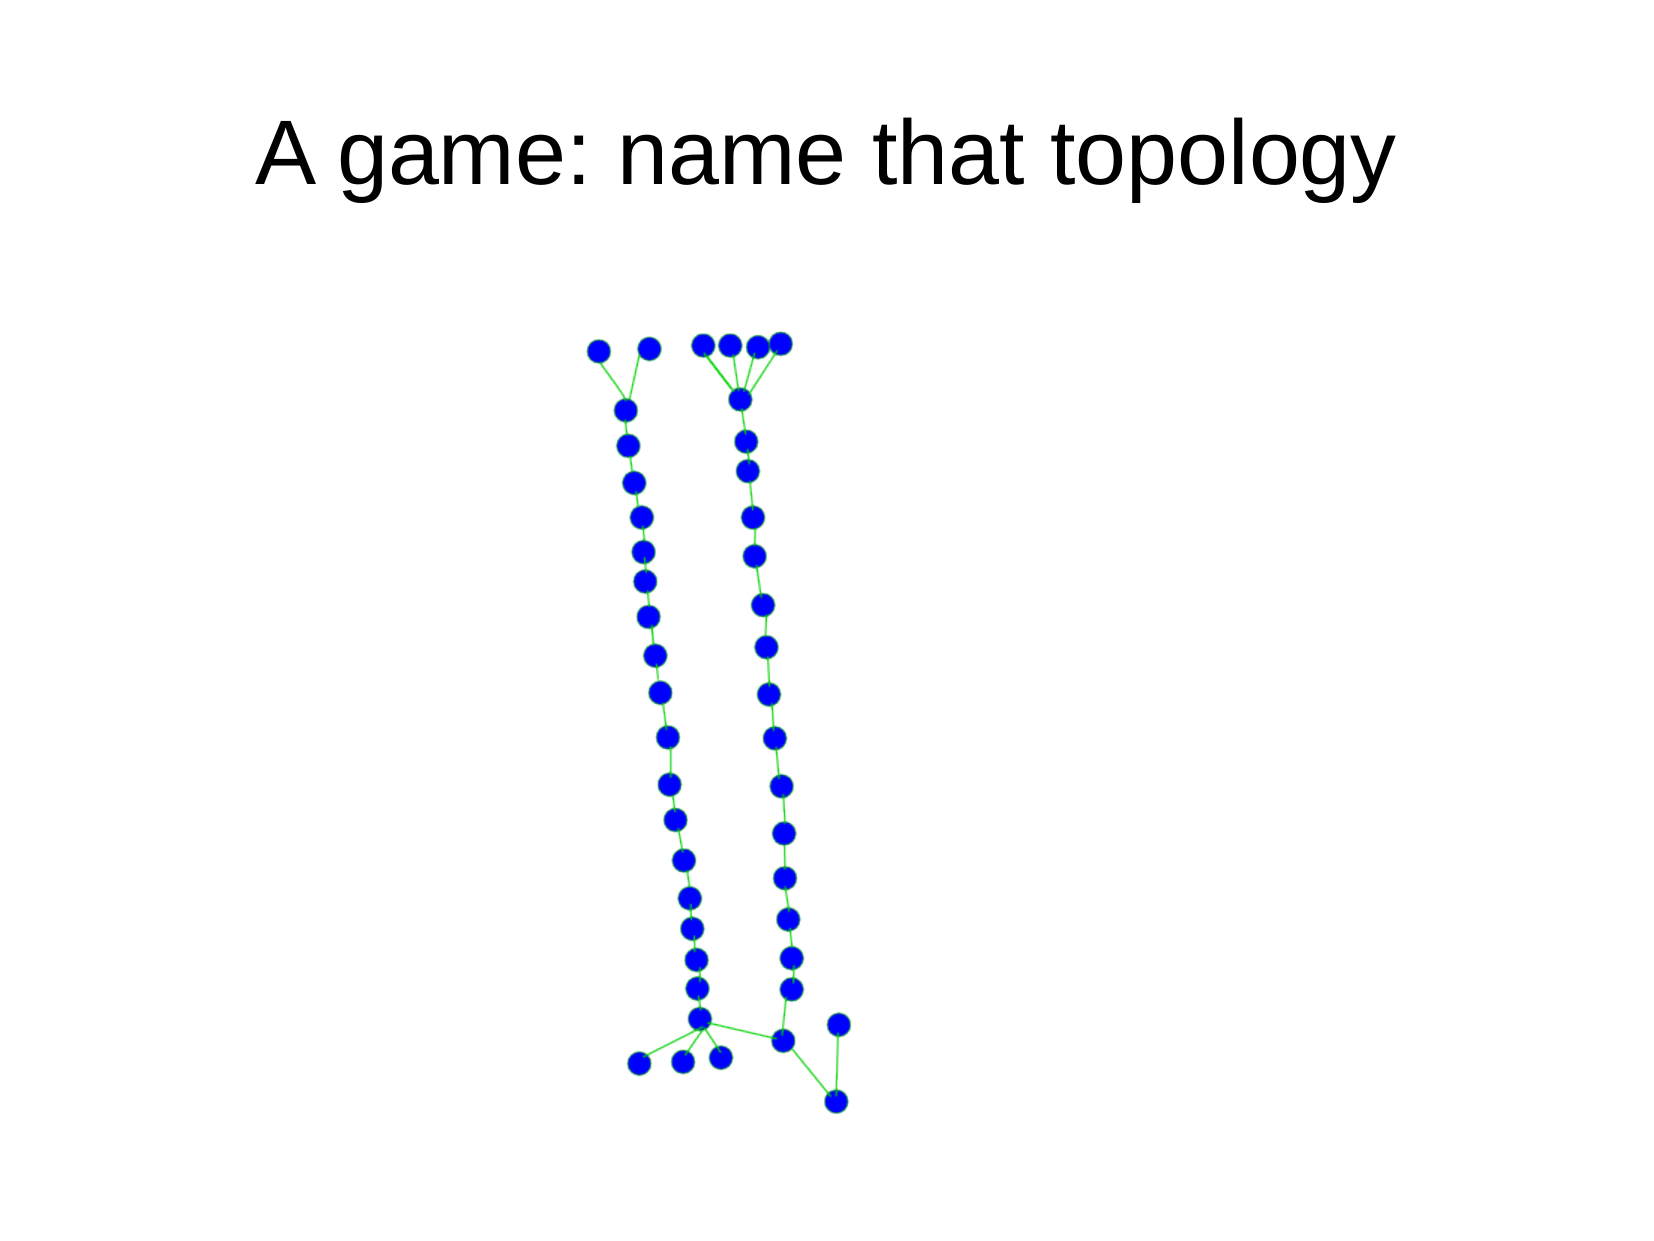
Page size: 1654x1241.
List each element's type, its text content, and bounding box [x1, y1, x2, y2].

title A game: name that topology [82, 49, 1571, 257]
picture [323, 236, 1654, 1241]
